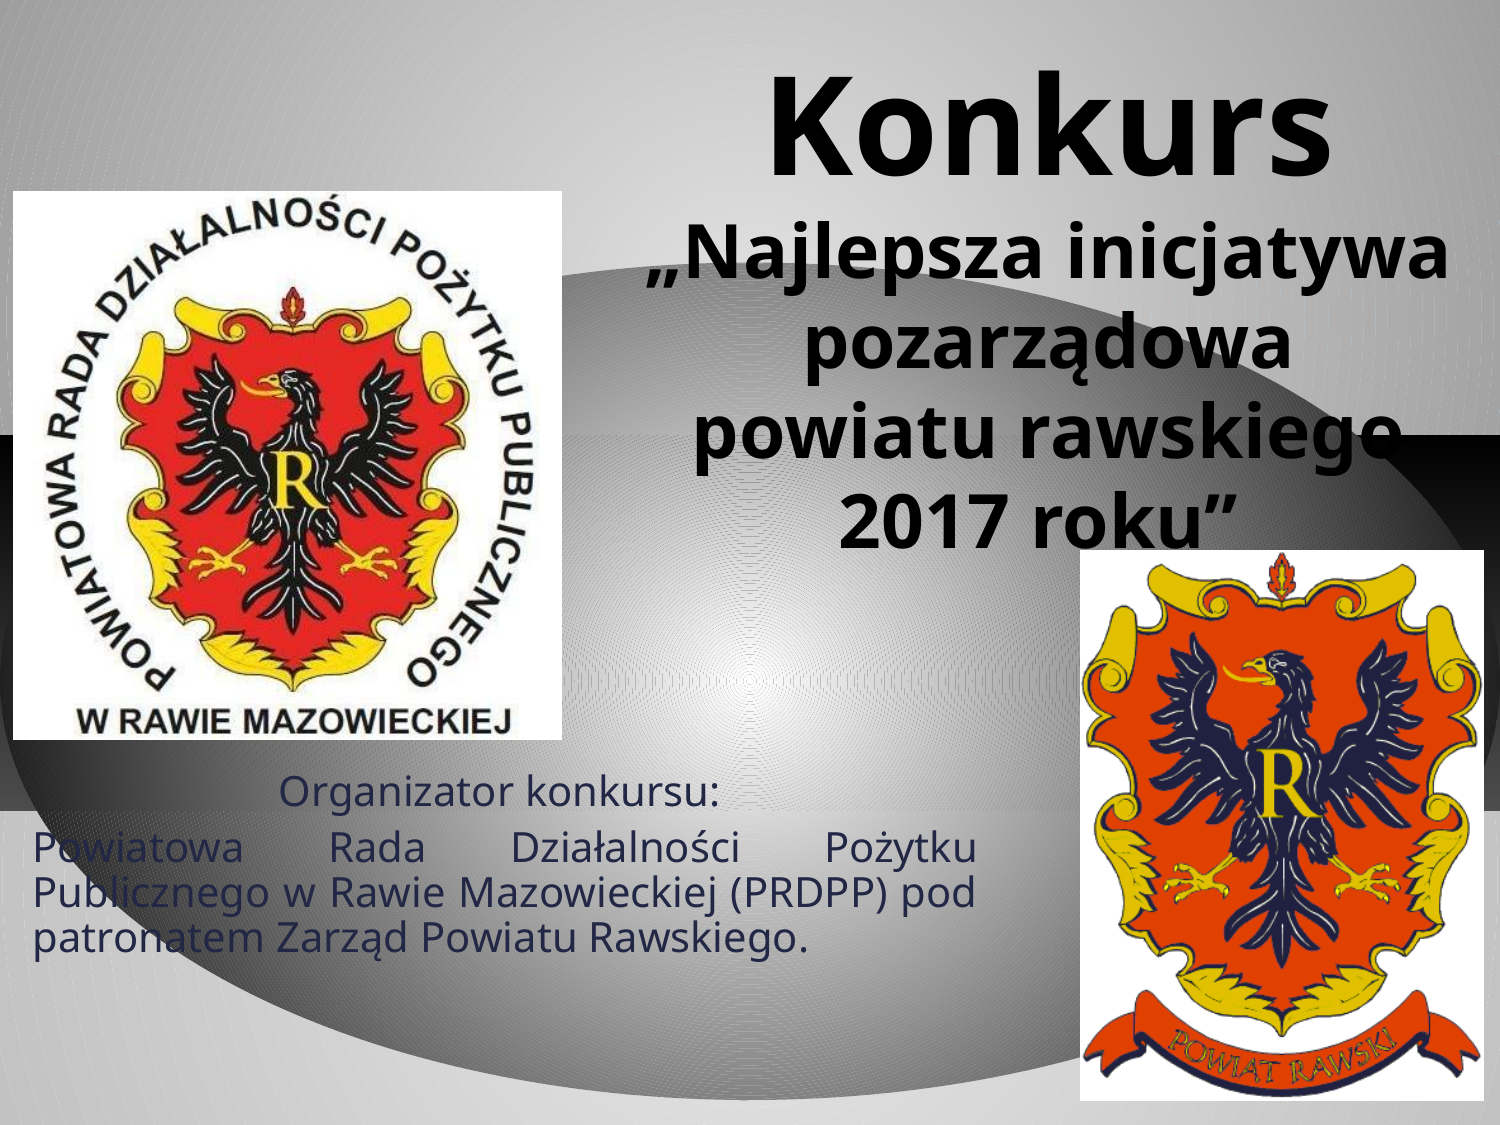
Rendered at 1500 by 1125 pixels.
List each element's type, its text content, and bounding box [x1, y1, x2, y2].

subtitle Organizator konkursu: Powiatowa Rada Działalności Pożytku Publicznego w Rawie Mazowieckiej (PRDPP) pod patronatem Zarząd Powiatu Rawskiego. [17, 763, 1022, 988]
title Konkurs „Najlepsza inicjatywa pozarządowa powiatu rawskiego 2017 roku” [596, 30, 1471, 326]
picture [13, 191, 562, 740]
picture [1080, 550, 1484, 1101]
